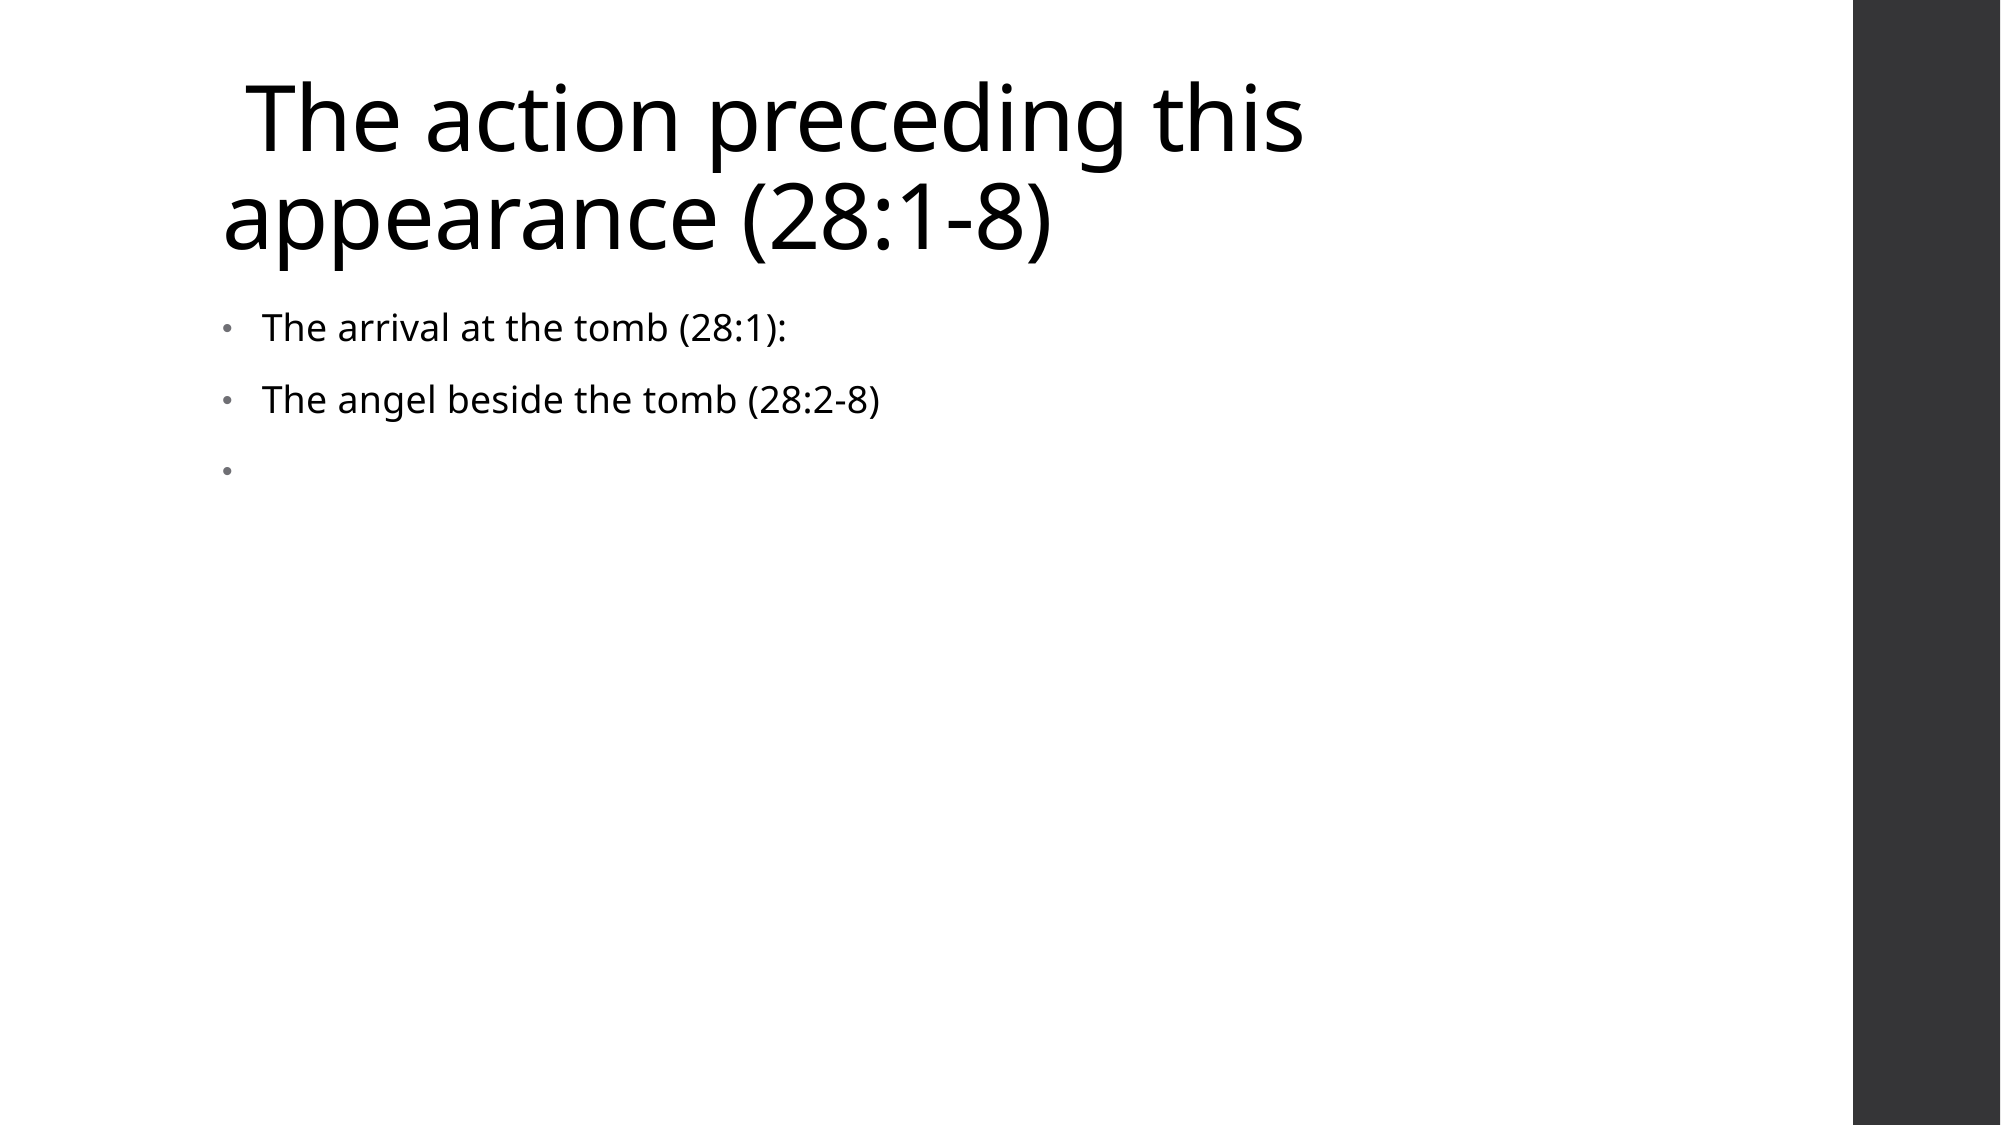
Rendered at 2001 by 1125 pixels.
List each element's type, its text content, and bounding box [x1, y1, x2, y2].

title The action preceding this appearance (28:1-8) [206, 60, 1797, 278]
list The arrival at the tomb (28:1): The angel beside the tomb (28:2-8) [206, 299, 1617, 1014]
